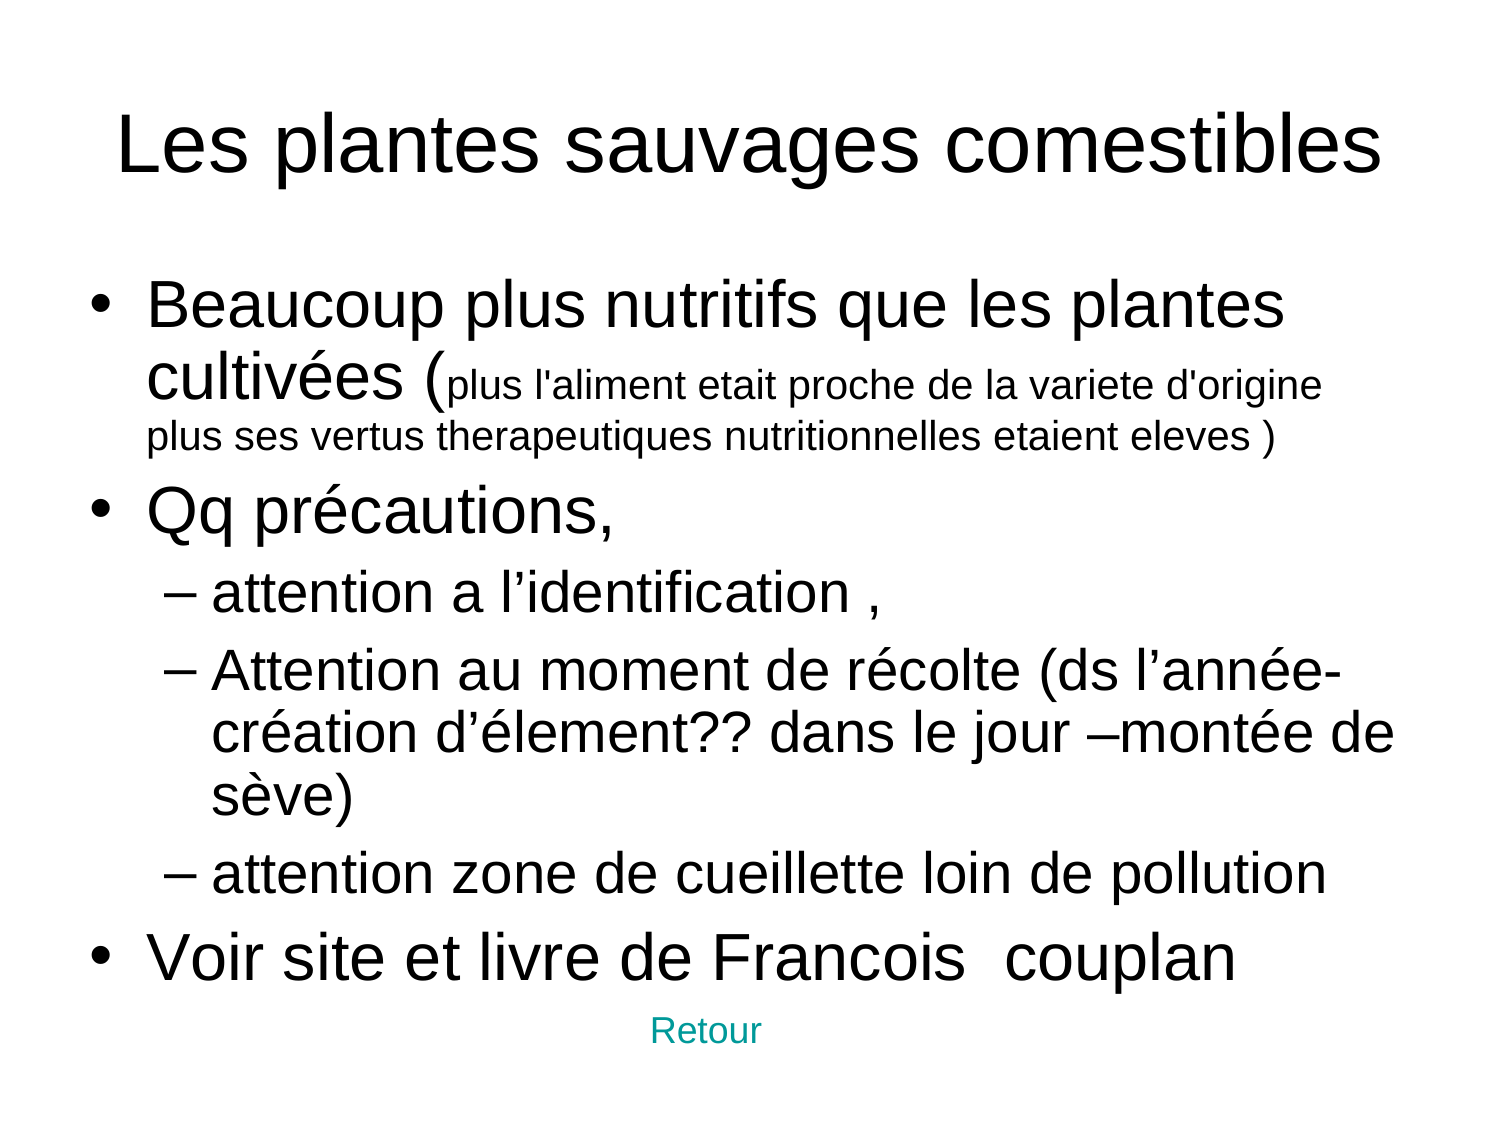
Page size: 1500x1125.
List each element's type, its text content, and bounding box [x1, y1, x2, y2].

list Beaucoup plus nutritifs que les plantes cultivées (plus l'aliment etait proche de la variete d'origine plus ses vertus therapeutiques nutritionnelles etaient eleves ) Qq précautions, attention a l’identification , Attention au moment de récolte (ds l’année-création d’élement?? dans le jour –montée de sève) attention zone de cueillette loin de pollution Voir site et livre de Francois couplan [75, 262, 1426, 1005]
title Les plantes sauvages comestibles [75, 45, 1426, 233]
text_box Retour [635, 998, 788, 1059]
